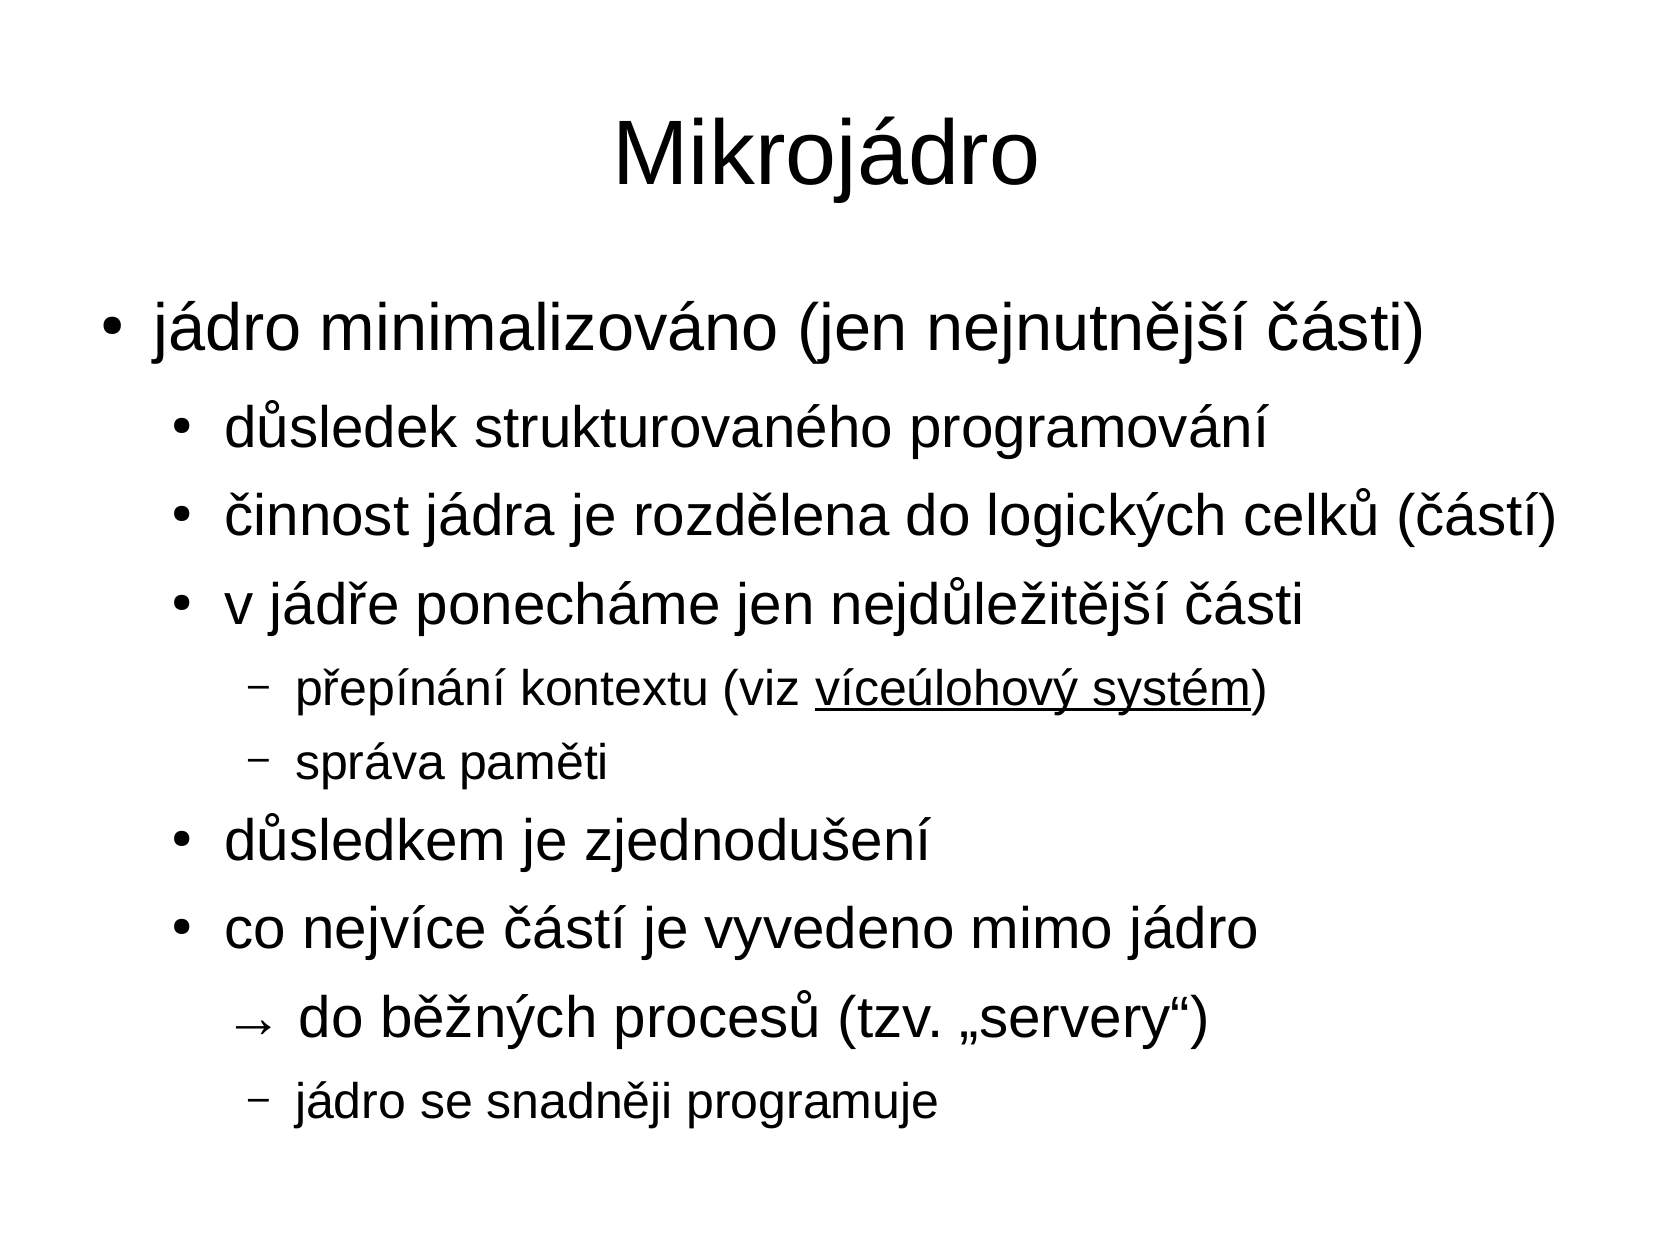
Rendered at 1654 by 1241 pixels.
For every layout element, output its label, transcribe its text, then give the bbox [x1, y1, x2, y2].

list jádro minimalizováno (jen nejnutnější části) důsledek strukturovaného programování činnost jádra je rozdělena do logických celků (částí) v jádře ponecháme jen nejdůležitější části přepínání kontextu (viz víceúlohový systém) správa paměti důsledkem je zjednodušení co nejvíce částí je vyvedeno mimo jádro → do běžných procesů (tzv. „servery“) jádro se snadněji programuje [82, 290, 1571, 1130]
title Mikrojádro [82, 49, 1571, 257]
